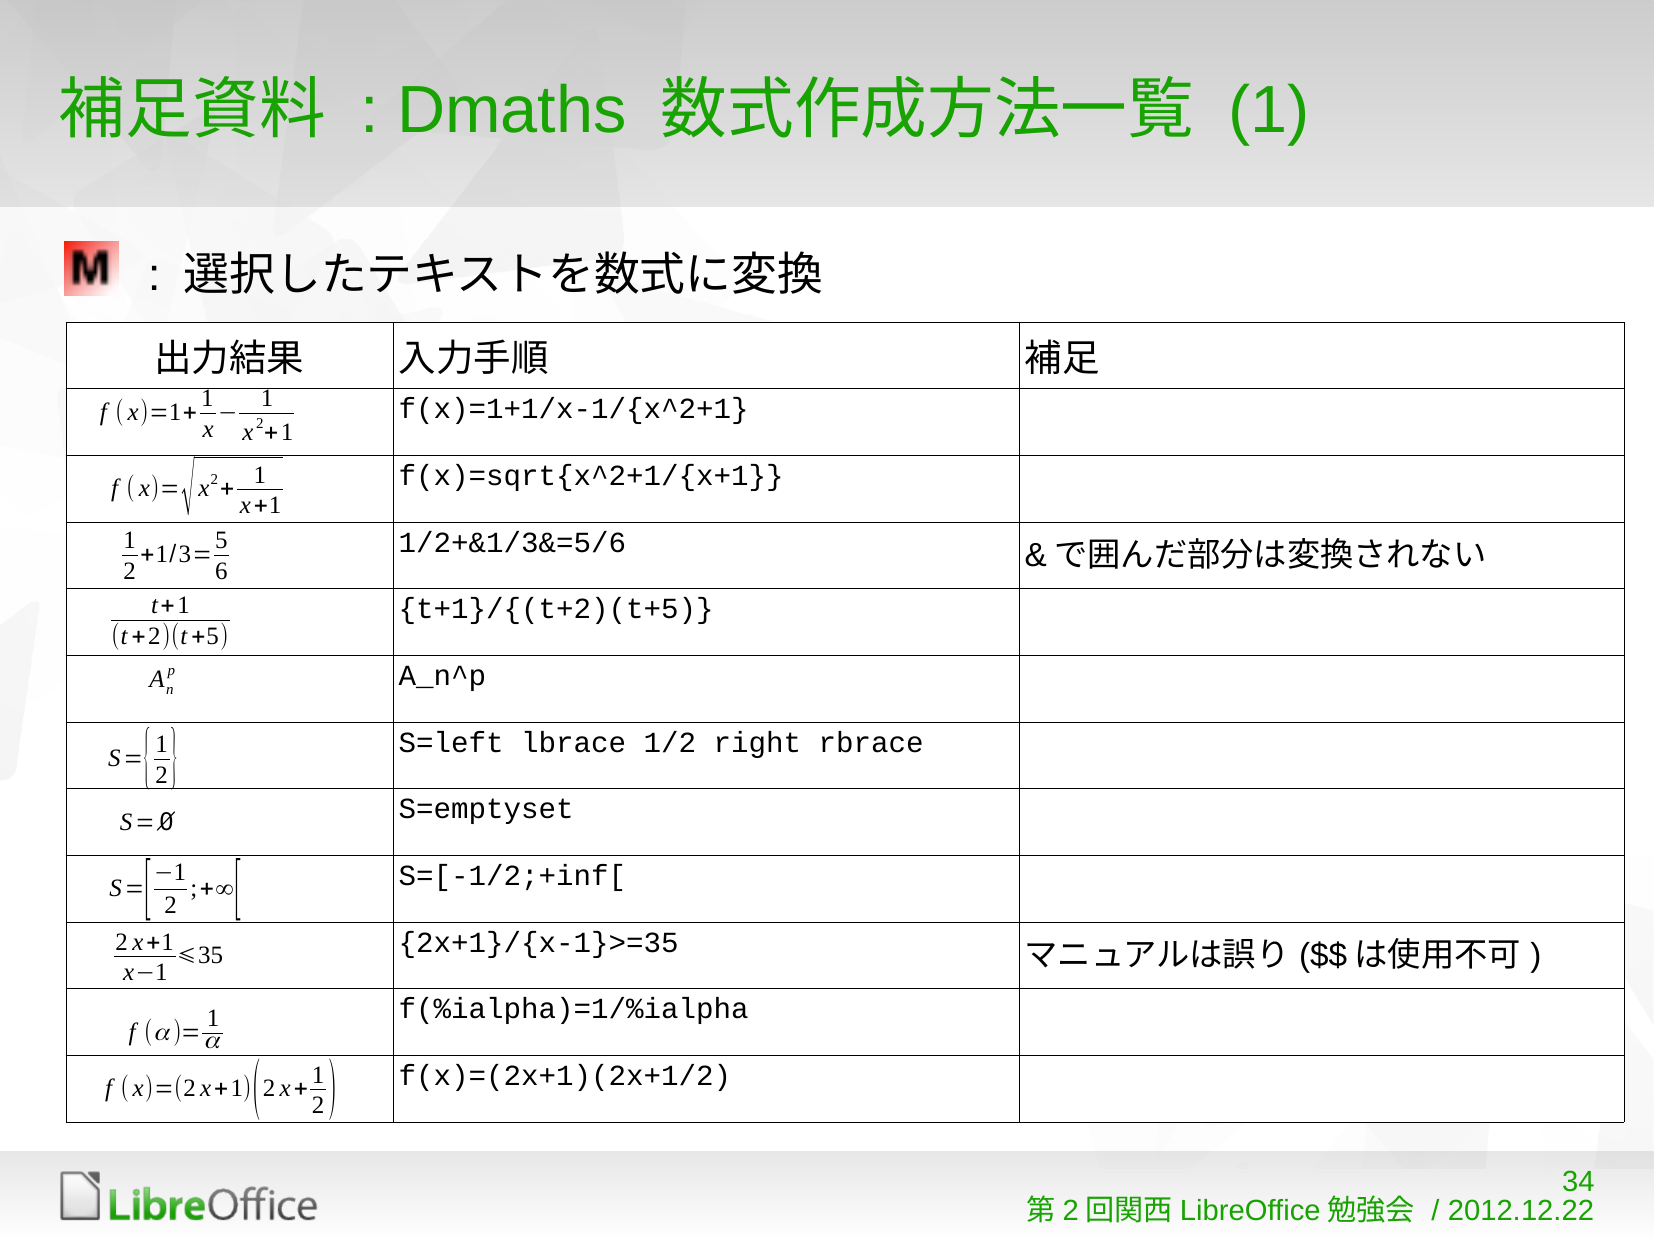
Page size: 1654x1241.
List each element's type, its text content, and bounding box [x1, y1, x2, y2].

text_box : 選択したテキストを数式に変換 [120, 230, 791, 297]
table_cell [1020, 389, 1624, 455]
table_cell [1020, 656, 1624, 722]
table_cell [67, 656, 393, 722]
table_cell [67, 856, 101, 922]
table_cell S=emptyset [394, 789, 1019, 855]
table_cell [67, 723, 393, 788]
picture [100, 726, 188, 792]
table_cell [67, 589, 393, 655]
picture [106, 927, 229, 987]
picture [118, 1003, 231, 1050]
table_cell {t+1}/{(t+2)(t+5)} [394, 589, 1019, 655]
table_cell 1/2+&1/3&=5/6 [394, 523, 1019, 588]
picture [94, 1057, 344, 1123]
picture [114, 525, 237, 585]
table_cell [67, 389, 393, 455]
table_cell [67, 789, 393, 855]
title 補足資料 : Dmaths 数式作成方法一覧 (1) [59, 29, 1595, 178]
picture [101, 856, 249, 922]
table_cell [67, 523, 393, 588]
table_cell [67, 923, 393, 988]
table_header 出力結果 [67, 323, 393, 388]
table_cell [249, 856, 393, 922]
table_cell [1020, 456, 1624, 522]
table_cell [67, 989, 393, 1055]
picture [915, 548, 1654, 1169]
picture [100, 455, 290, 520]
table_cell [1020, 589, 1624, 655]
table_cell [1020, 1056, 1624, 1122]
table_header 入力手順 [394, 323, 1019, 388]
table_cell S=left lbrace 1/2 right rbrace [394, 723, 1019, 788]
picture [0, 0, 783, 931]
table_cell [67, 1056, 393, 1122]
table_cell [1020, 723, 1624, 788]
table_cell マニュアルは誤り($$は使用不可) [1020, 923, 1624, 988]
picture [103, 590, 237, 653]
table_cell f(x)=(2x+1)(2x+1/2) [394, 1056, 1019, 1122]
picture [141, 661, 182, 697]
table_cell f(x)=1+1/x-1/{x^2+1} [394, 389, 1019, 455]
picture [112, 807, 183, 839]
table_cell {2x+1}/{x-1}>=35 [394, 923, 1019, 988]
table_cell [67, 456, 393, 522]
table_cell [1020, 789, 1624, 855]
table_cell A_n^p [394, 656, 1019, 722]
picture [89, 383, 302, 447]
table_cell [1020, 856, 1624, 922]
table_cell f(%ialpha)=1/%ialpha [394, 989, 1019, 1055]
picture [41, 1152, 337, 1240]
table_header 補足 [1020, 323, 1624, 388]
table_cell S=[-1/2;+inf[ [394, 856, 1019, 922]
table_cell [1020, 989, 1624, 1055]
table_cell &で囲んだ部分は変換されない [1020, 523, 1624, 588]
table_cell f(x)=sqrt{x^2+1/{x+1}} [394, 456, 1019, 522]
